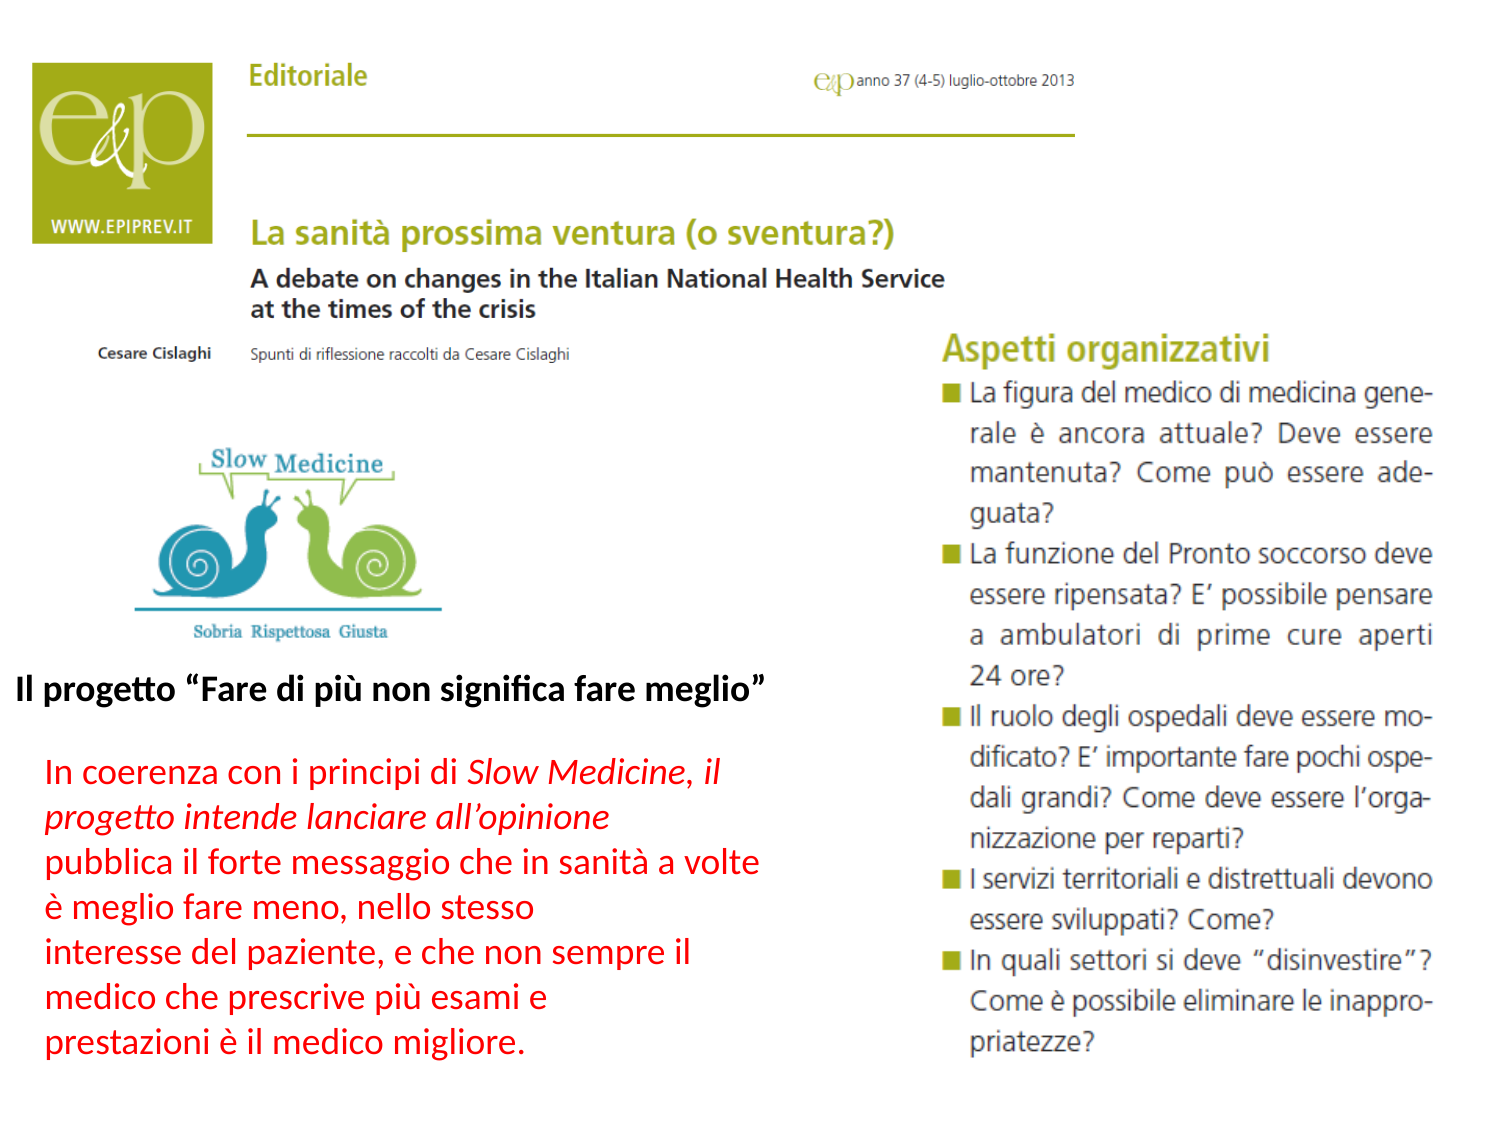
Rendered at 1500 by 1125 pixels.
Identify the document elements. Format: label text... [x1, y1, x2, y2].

text_box In coerenza con i principi di Slow Medicine, il progetto intende lanciare all’opinione pubblica il forte messaggio che in sanità a volte è meglio fare meno, nello stesso interesse del paziente, e che non sempre il medico che prescrive più esami e prestazioni è il medico migliore. [29, 740, 780, 1070]
text_box Il progetto “Fare di più non significa fare meglio” [0, 657, 803, 717]
picture [88, 432, 475, 649]
picture [0, 0, 1453, 1075]
